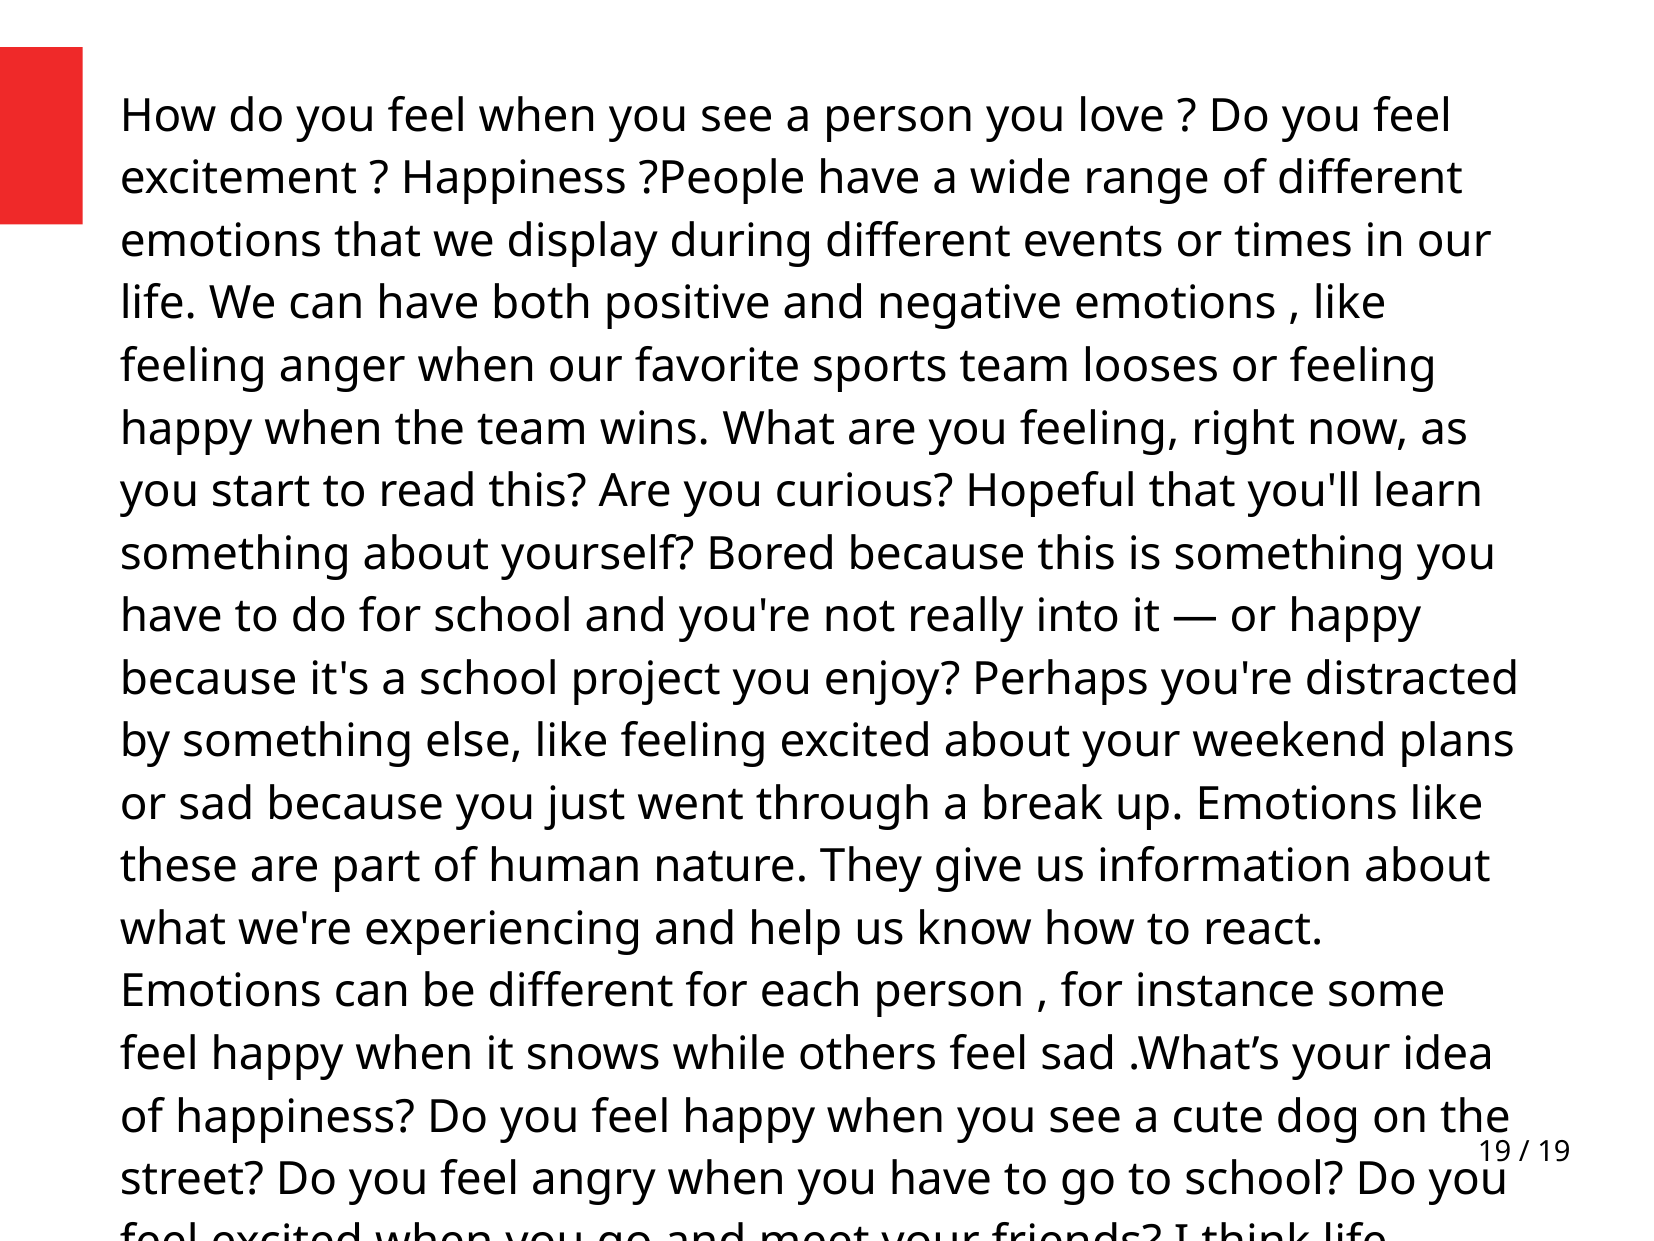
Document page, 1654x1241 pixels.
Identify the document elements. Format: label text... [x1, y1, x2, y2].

text_box How do you feel when you see a person you love ? Do you feel excitement ? Happiness ?People have a wide range of different emotions that we display during different events or times in our life. We can have both positive and negative emotions , like feeling anger when our favorite sports team looses or feeling happy when the team wins. What are you feeling, right now, as you start to read this? Are you curious? Hopeful that you'll learn something about yourself? Bored because this is something you have to do for school and you're not really into it — or happy because it's a school project you enjoy? Perhaps you're distracted by something else, like feeling excited about your weekend plans or sad because you just went through a break up. Emotions like these are part of human nature. They give us information about what we're experiencing and help us know how to react. Emotions can be different for each person , for instance some feel happy when it snows while others feel sad .What’s your idea of happiness? Do you feel happy when you see a cute dog on the street? Do you feel angry when you have to go to school? Do you feel excited when you go and meet your friends? I think life would be kind of boring if we never felt any emotions , what do you think? [105, 75, 1546, 1083]
